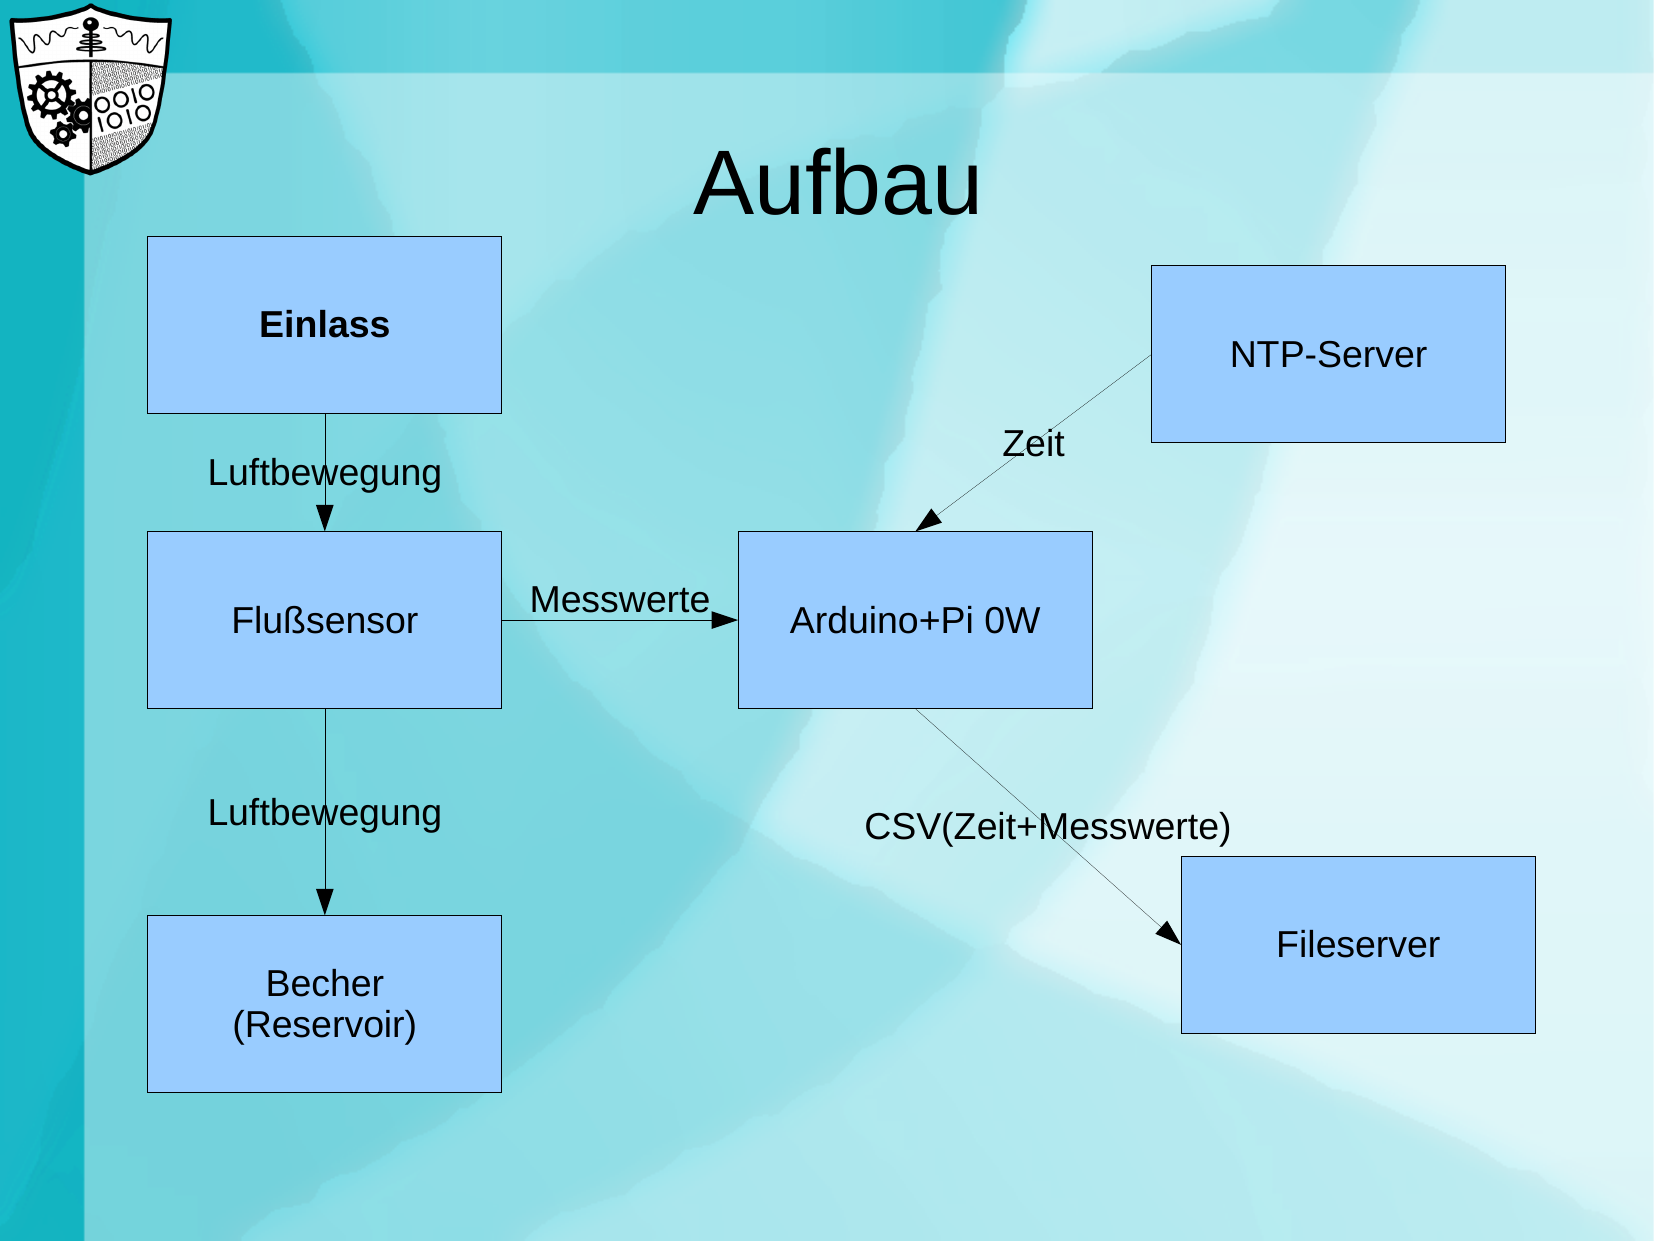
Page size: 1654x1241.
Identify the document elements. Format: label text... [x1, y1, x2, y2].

text_box Flußsensor [147, 531, 502, 709]
title Aufbau [94, 78, 1583, 287]
text_box Fileserver [1181, 856, 1536, 1034]
text_box Einlass [147, 236, 502, 414]
text_box Arduino+Pi 0W [738, 531, 1093, 709]
text_box NTP-Server [1151, 265, 1506, 443]
picture [0, 0, 1654, 1241]
text_box Becher (Reservoir) [147, 915, 502, 1093]
